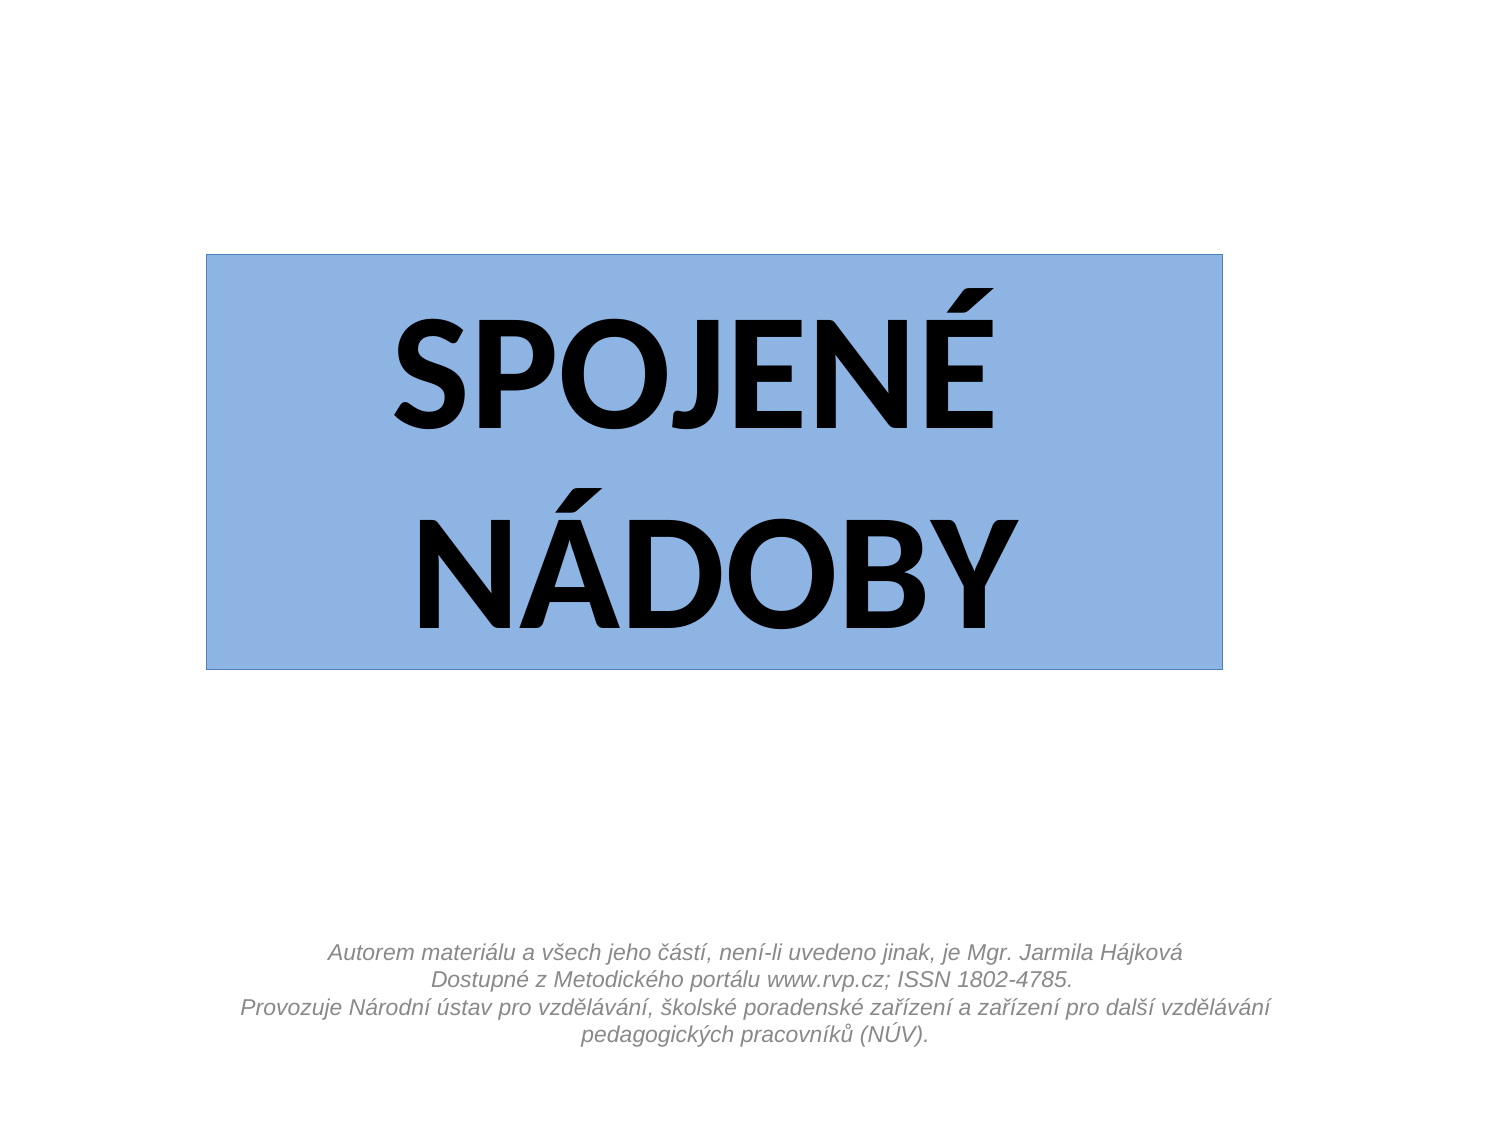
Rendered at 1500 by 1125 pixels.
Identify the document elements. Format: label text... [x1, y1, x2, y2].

title SPOJENÉ NÁDOBY [206, 254, 1223, 670]
text_box Autorem materiálu a všech jeho částí, není-li uvedeno jinak, je Mgr. Jarmila Hájková Dostupné z Metodického portálu www.rvp.cz; ISSN 1802-4785. Provozuje Národní ústav pro vzdělávání, školské poradenské zařízení a zařízení pro další vzdělávání pedagogických pracovníků (NÚV). [159, 976, 1353, 1037]
